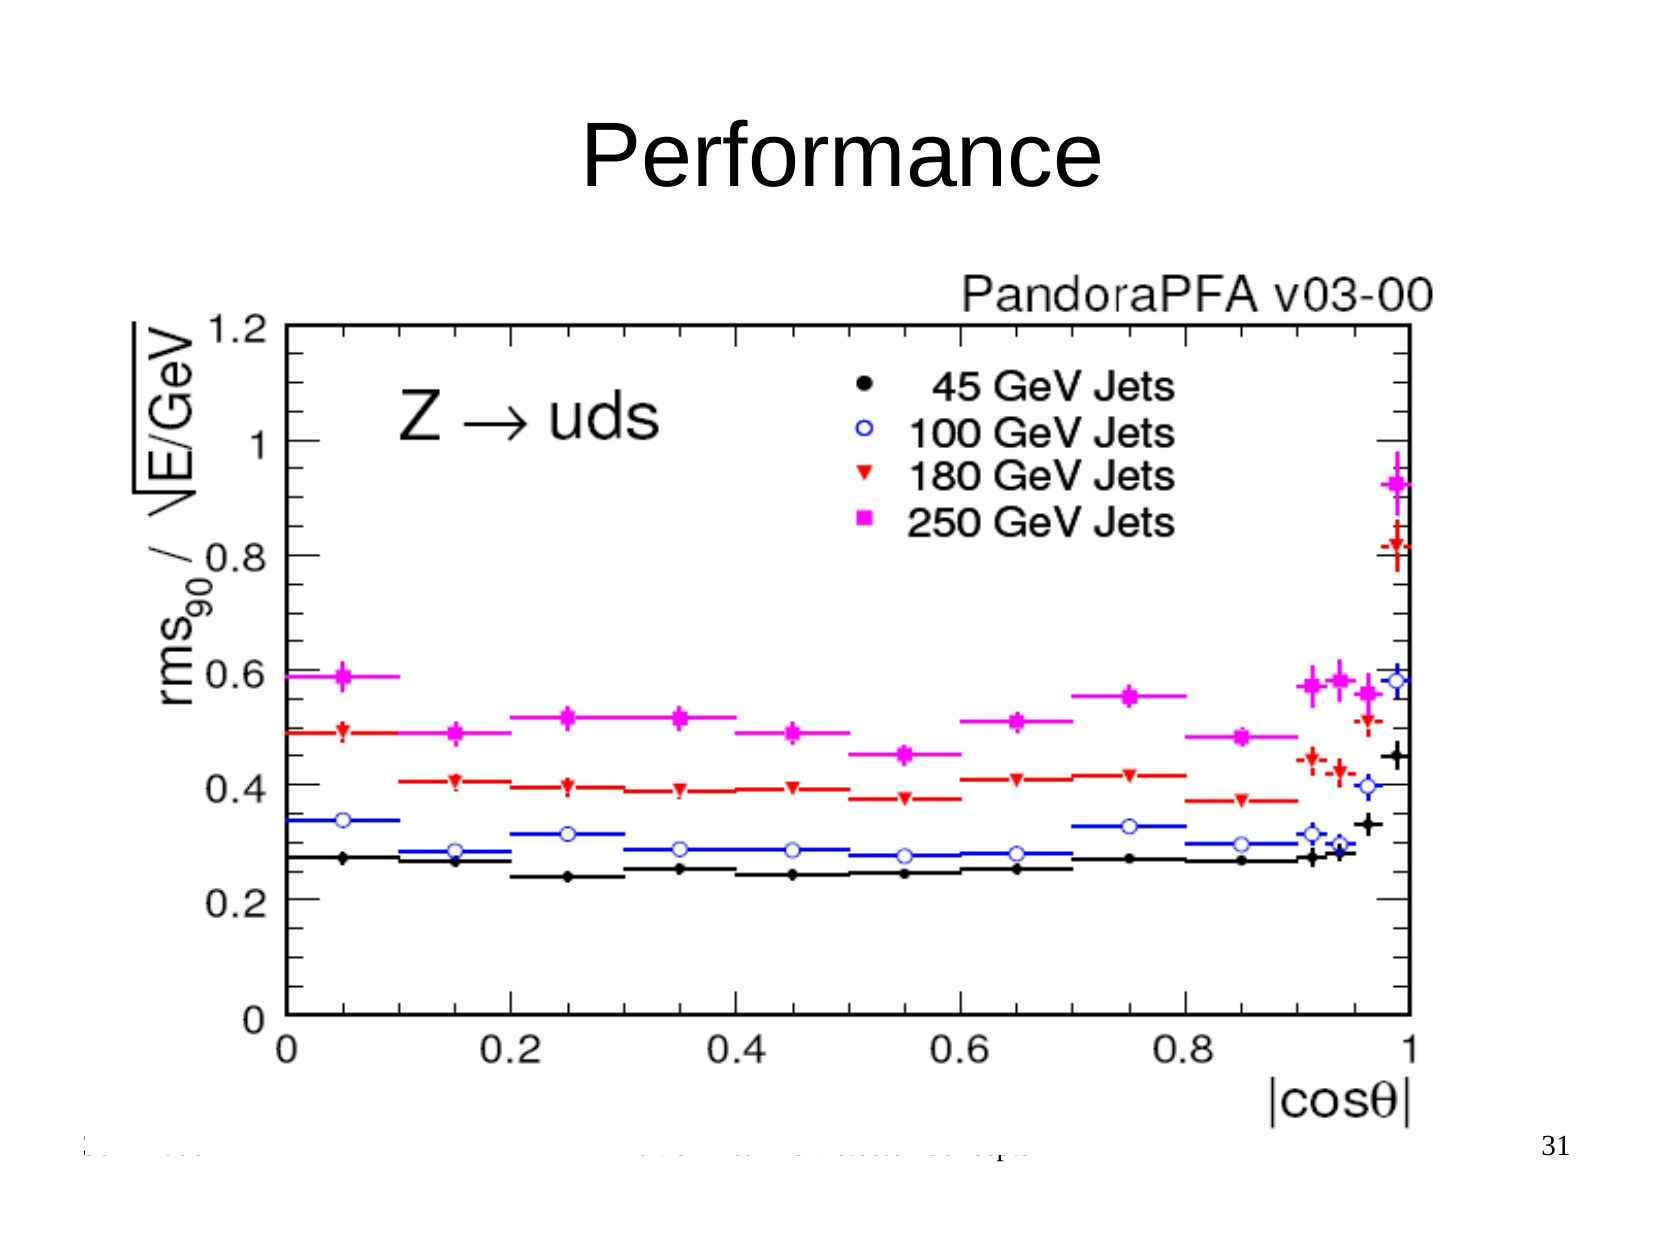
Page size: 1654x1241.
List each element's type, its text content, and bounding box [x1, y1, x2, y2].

picture [85, 257, 1466, 1155]
title Performance [82, 49, 1571, 257]
